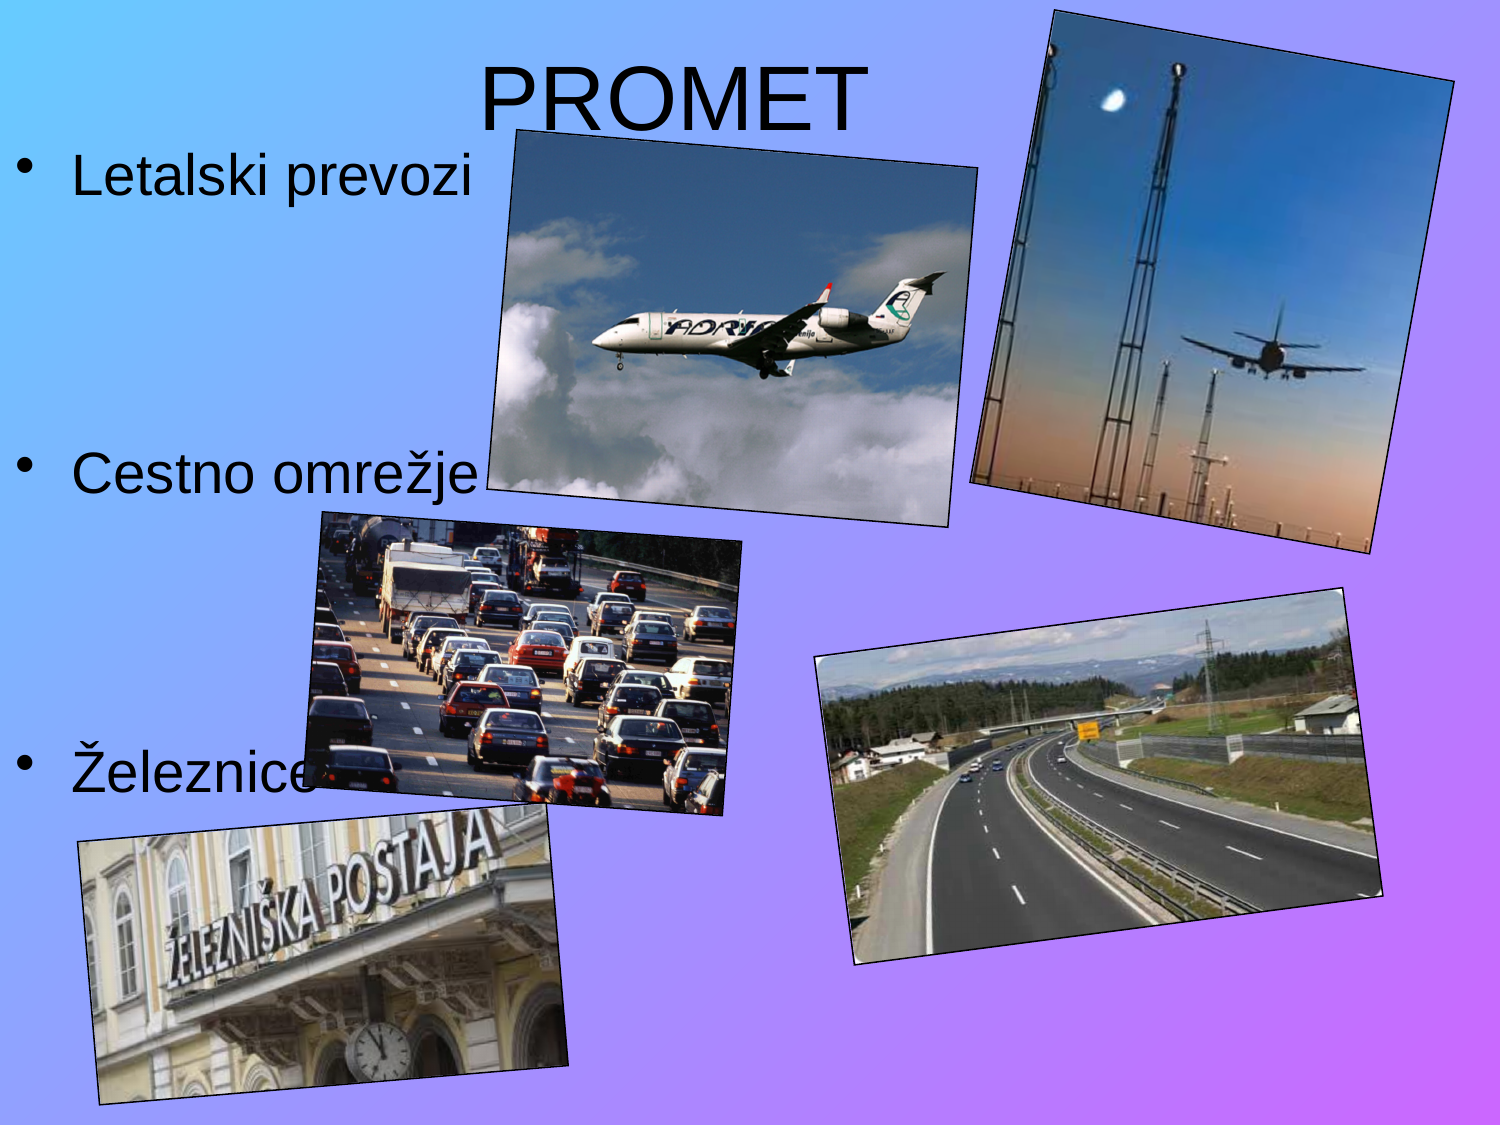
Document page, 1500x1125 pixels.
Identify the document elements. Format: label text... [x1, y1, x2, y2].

picture [487, 130, 977, 527]
picture [815, 588, 1383, 965]
picture [970, 10, 1454, 553]
picture [303, 512, 741, 815]
picture [78, 803, 568, 1104]
title PROMET [0, 0, 1350, 137]
list Letalski prevozi Cestno omrežje Železnice [0, 137, 1350, 880]
